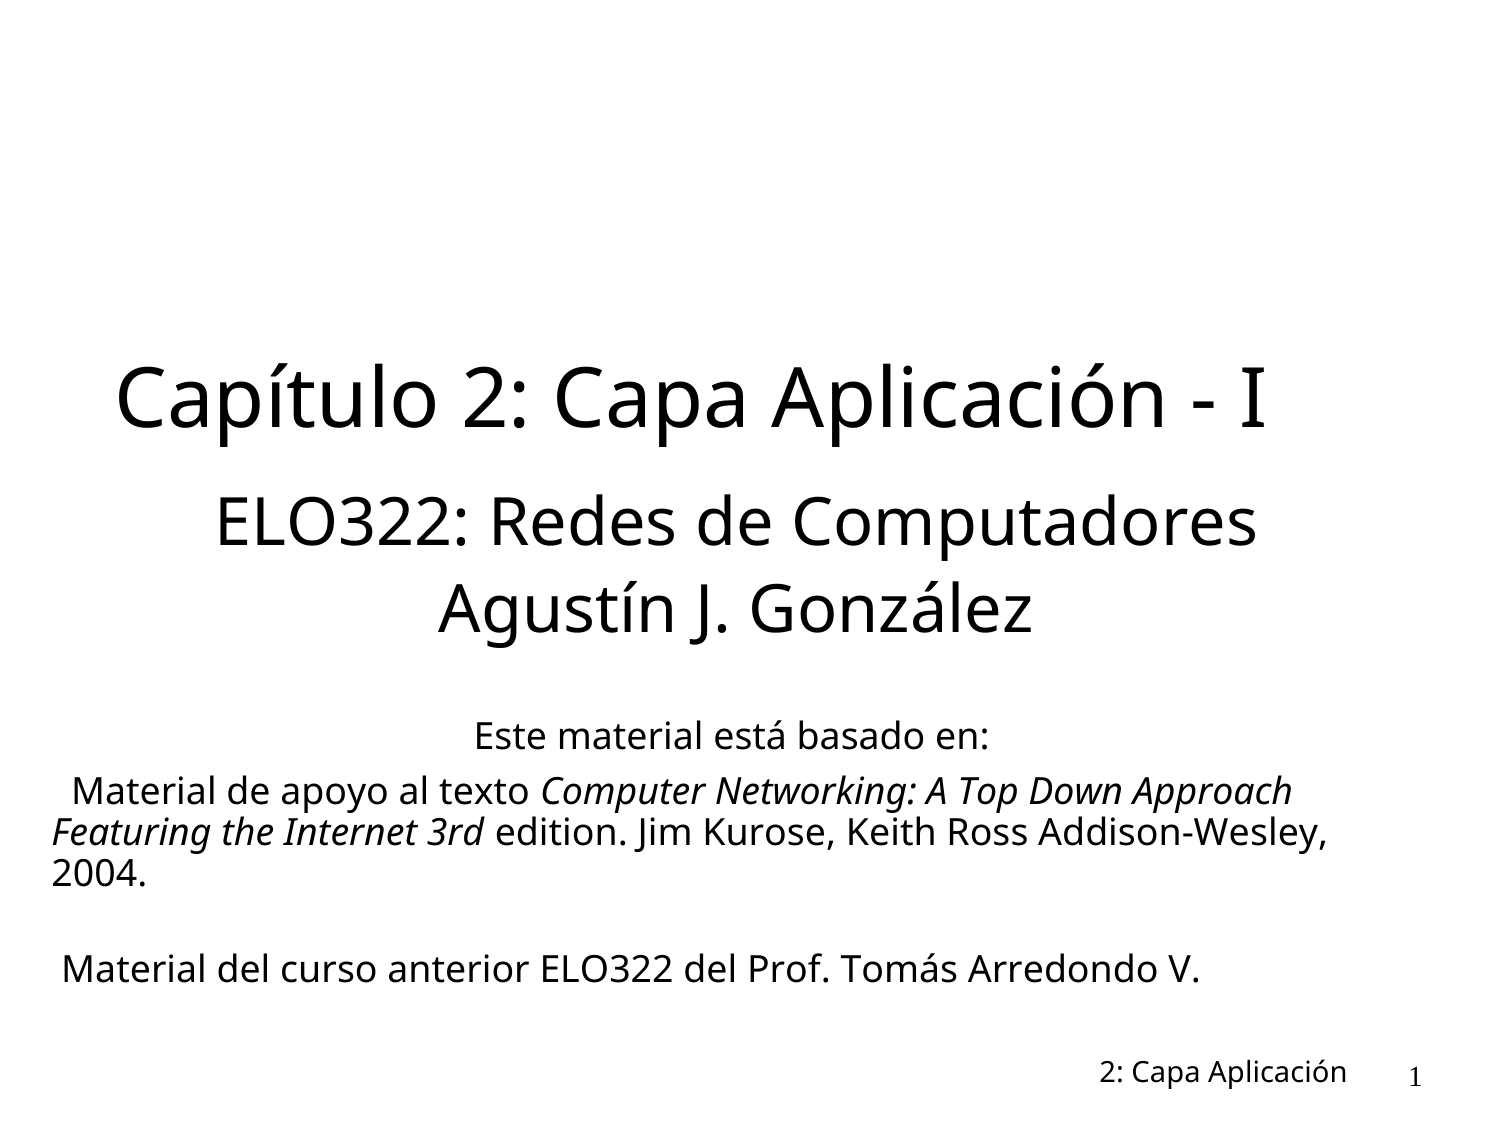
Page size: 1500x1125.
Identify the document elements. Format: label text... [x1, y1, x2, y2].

title Capítulo 2: Capa Aplicación - I [99, 274, 1375, 479]
text_box ELO322: Redes de Computadores Agustín J. González Este material está basado en: Material de apoyo al texto Computer Networking: A Top Down Approach Featuring the Internet 3rd edition. Jim Kurose, Keith Ross Addison-Wesley, 2004. Material del curso anterior ELO322 del Prof. Tomás Arredondo V. [36, 479, 1437, 1038]
